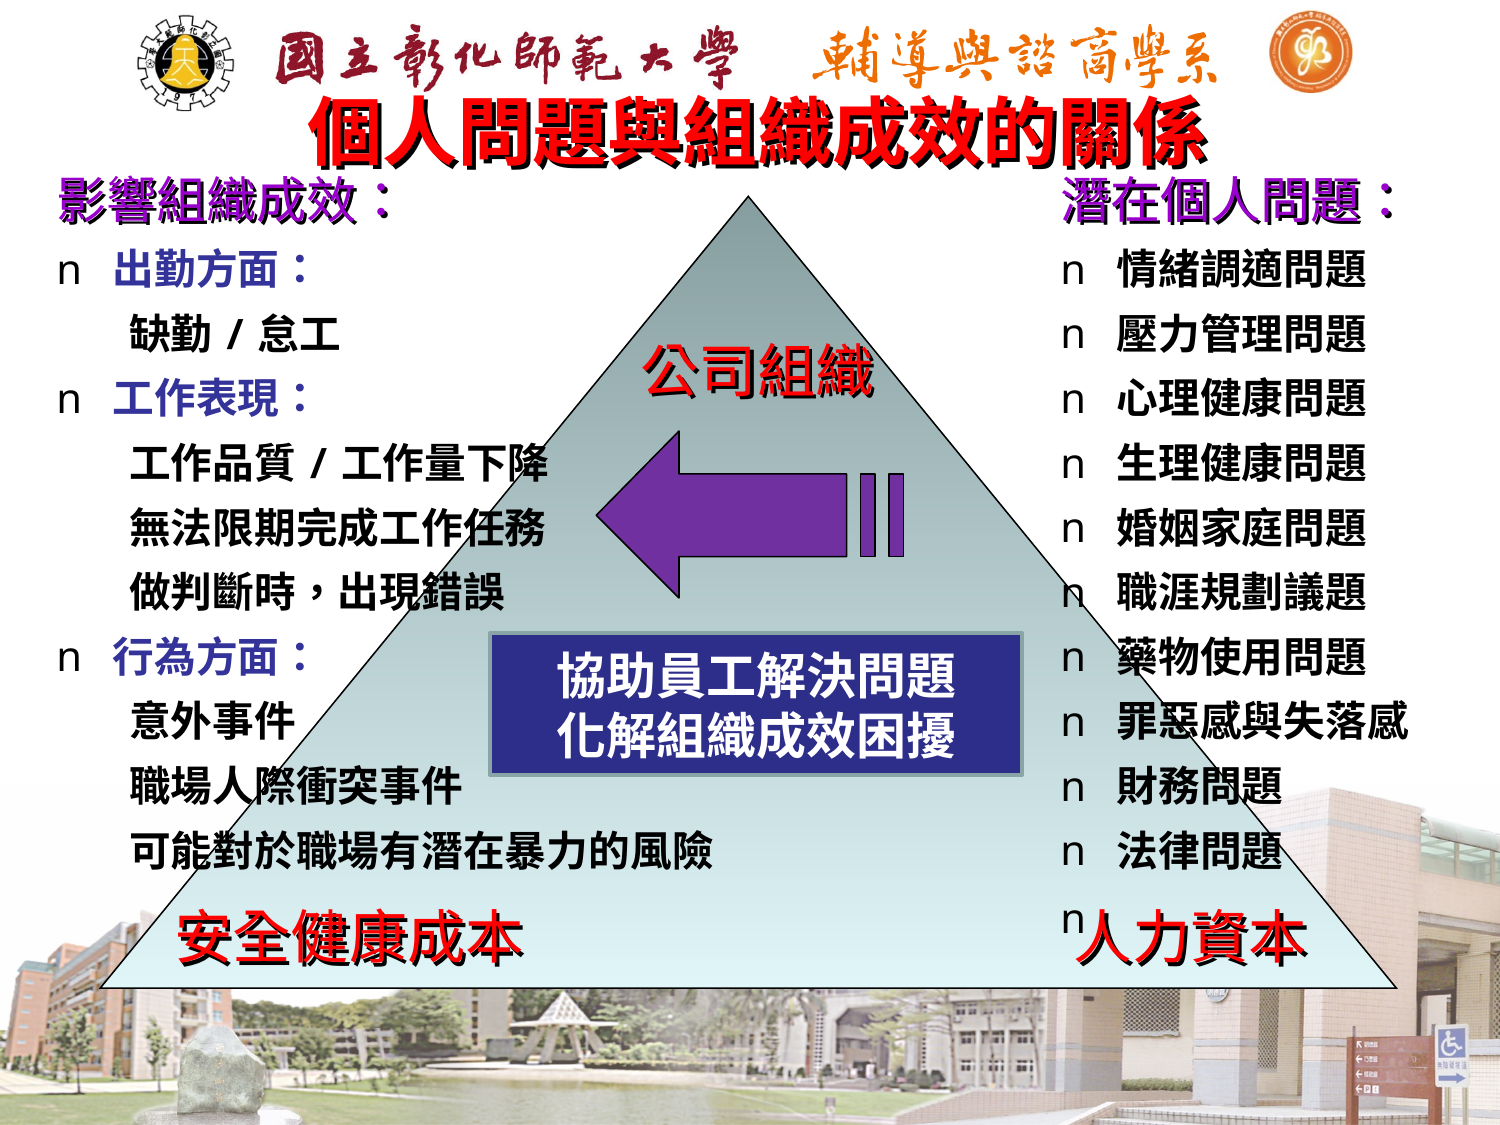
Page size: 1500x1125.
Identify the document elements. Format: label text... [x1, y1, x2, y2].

title 個人問題與組織成效的關係 [100, 66, 1415, 192]
text_box [100, 412, 1397, 989]
text_box 協助員工解決問題 化解組織成效困擾 [490, 633, 1022, 775]
text_box [753, 202, 855, 326]
text_box 公司組織 [753, 326, 930, 412]
text_box 影響組織成效： 出勤方面： 缺勤/怠工 工作表現： 工作品質/工作量下降 無法限期完成工作任務 做判斷時，出現錯誤 行為方面： 意外事件 職場人際衝突事件 可能對於職場有潛在暴力的風險 [41, 160, 753, 887]
text_box 潛在個人問題： 情緒調適問題 壓力管理問題 心理健康問題 生理健康問題 婚姻家庭問題 職涯規劃議題 藥物使用問題 罪惡感與失落感 財務問題 法律問題 [1045, 160, 1500, 959]
text_box 安全健康成本 [159, 893, 550, 979]
text_box 人力資本 [1033, 893, 1348, 979]
